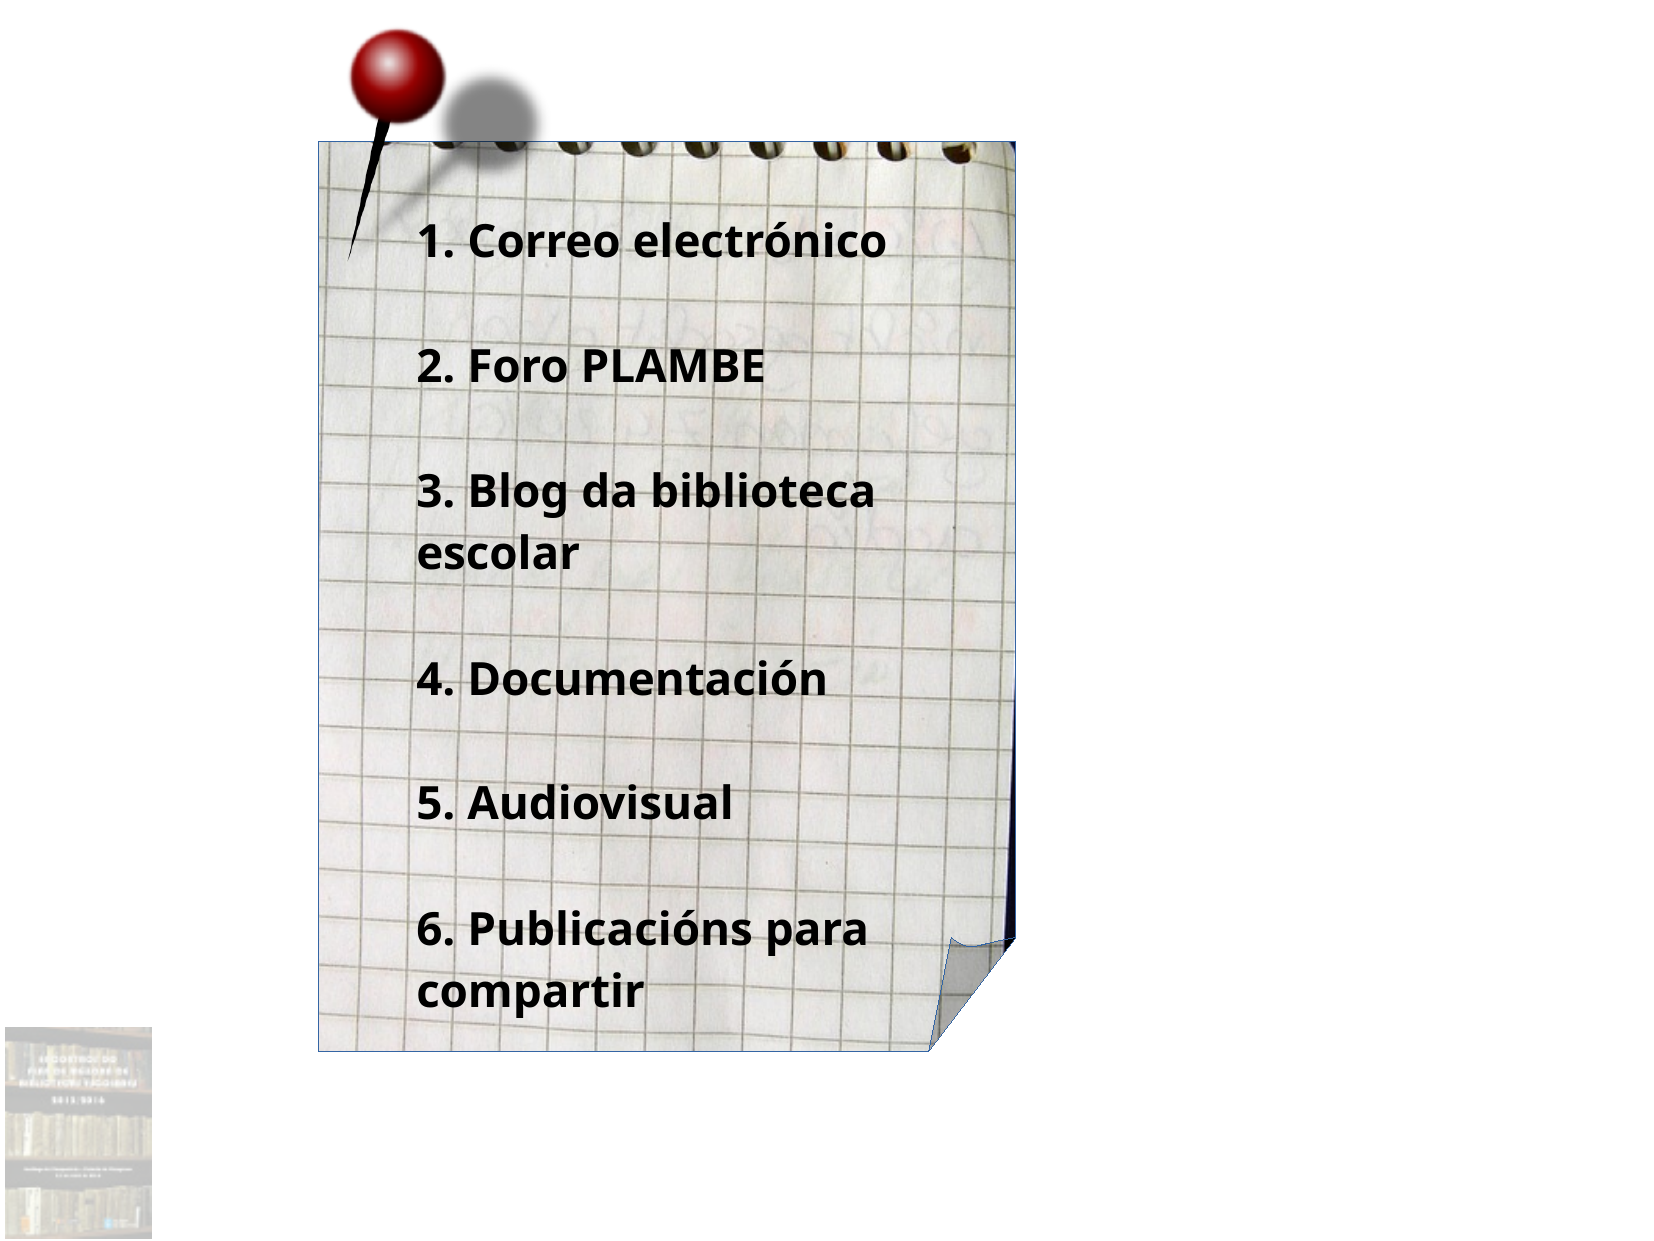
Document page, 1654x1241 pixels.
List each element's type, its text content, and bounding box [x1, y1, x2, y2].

picture [5, 1027, 152, 1239]
text_box 1. Correo electrónico 2. Foro PLAMBE 3. Blog da biblioteca escolar 4. Documentación 5. Audiovisual 6. Publicacións para compartir [401, 200, 1040, 942]
text_box [556, 141, 1016, 200]
picture [337, 25, 556, 272]
text_box [318, 141, 1013, 1052]
